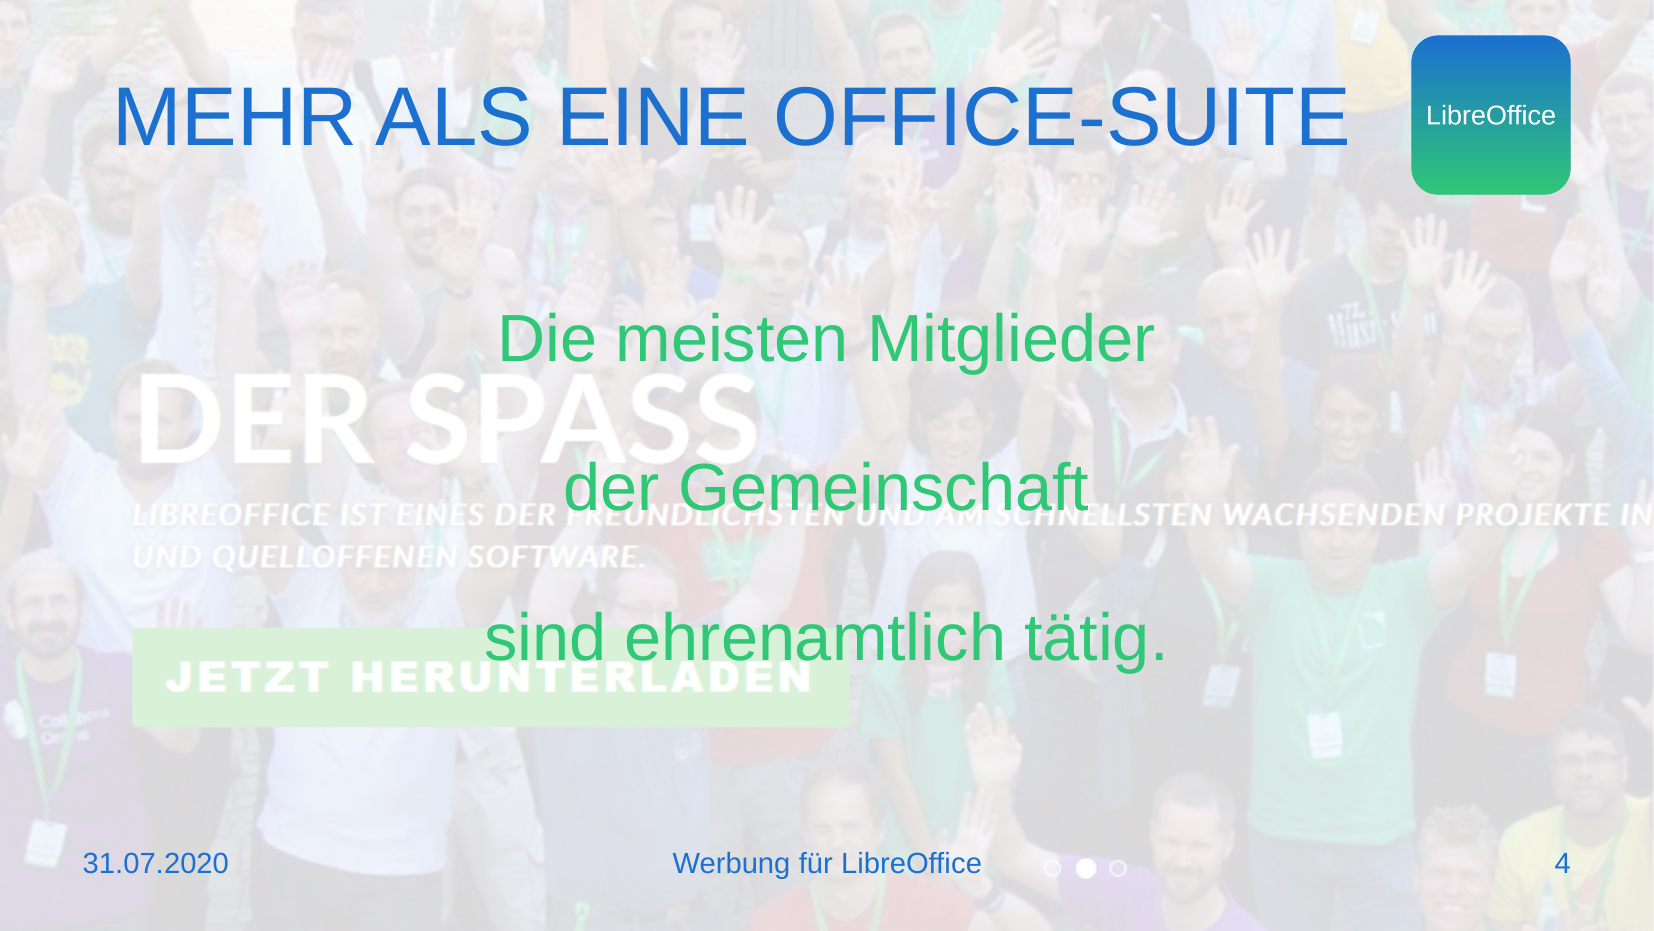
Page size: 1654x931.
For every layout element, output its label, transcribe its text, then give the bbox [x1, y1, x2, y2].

subtitle Die meisten Mitglieder der Gemeinschaft sind ehrenamtlich tätig. [82, 302, 1571, 674]
title MEHR ALS EINE OFFICE-SUITE [82, 37, 1382, 197]
picture [1411, 35, 1571, 195]
